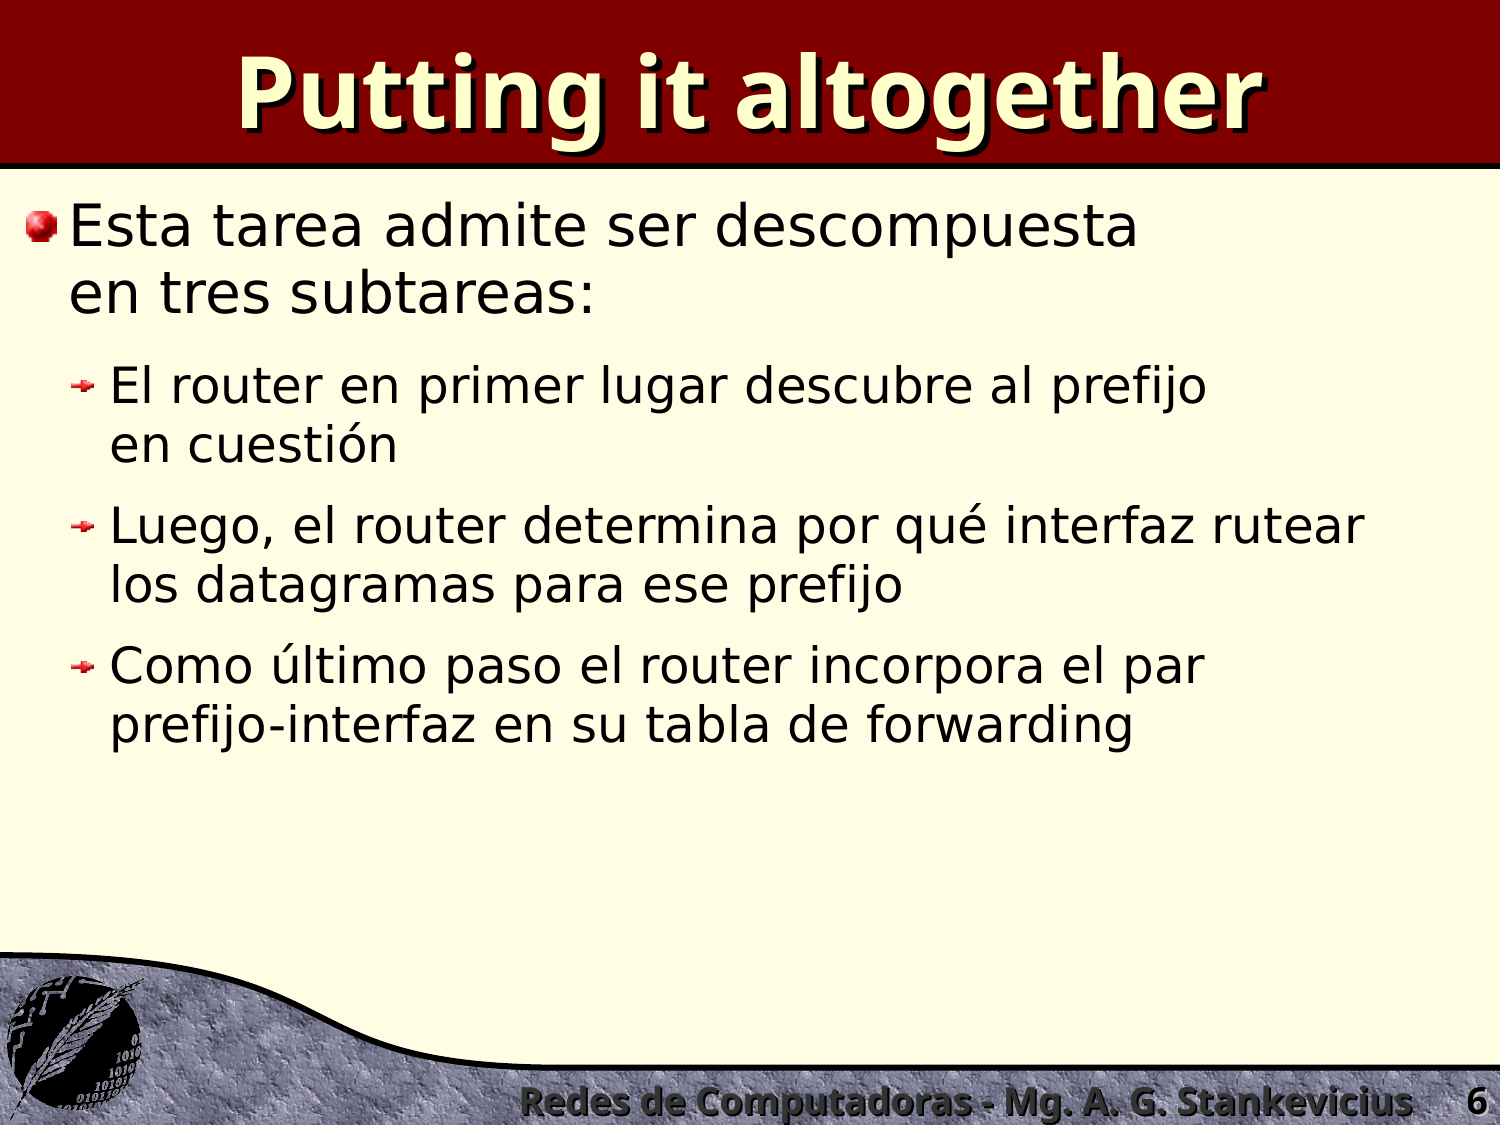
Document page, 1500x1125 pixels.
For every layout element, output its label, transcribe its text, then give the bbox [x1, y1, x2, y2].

picture [790, 1100, 795, 1110]
title Putting it altogether [15, 5, 1485, 160]
list Esta tarea admite ser descompuesta en tres subtareas: El router en primer lugar descubre al prefijo en cuestión Luego, el router determina por qué interfaz rutear los datagramas para ese prefijo Como último paso el router incorpora el par prefijo-interfaz en su tabla de forwarding [11, 192, 1486, 845]
picture [1047, 1100, 1054, 1110]
picture [0, 959, 1500, 1125]
